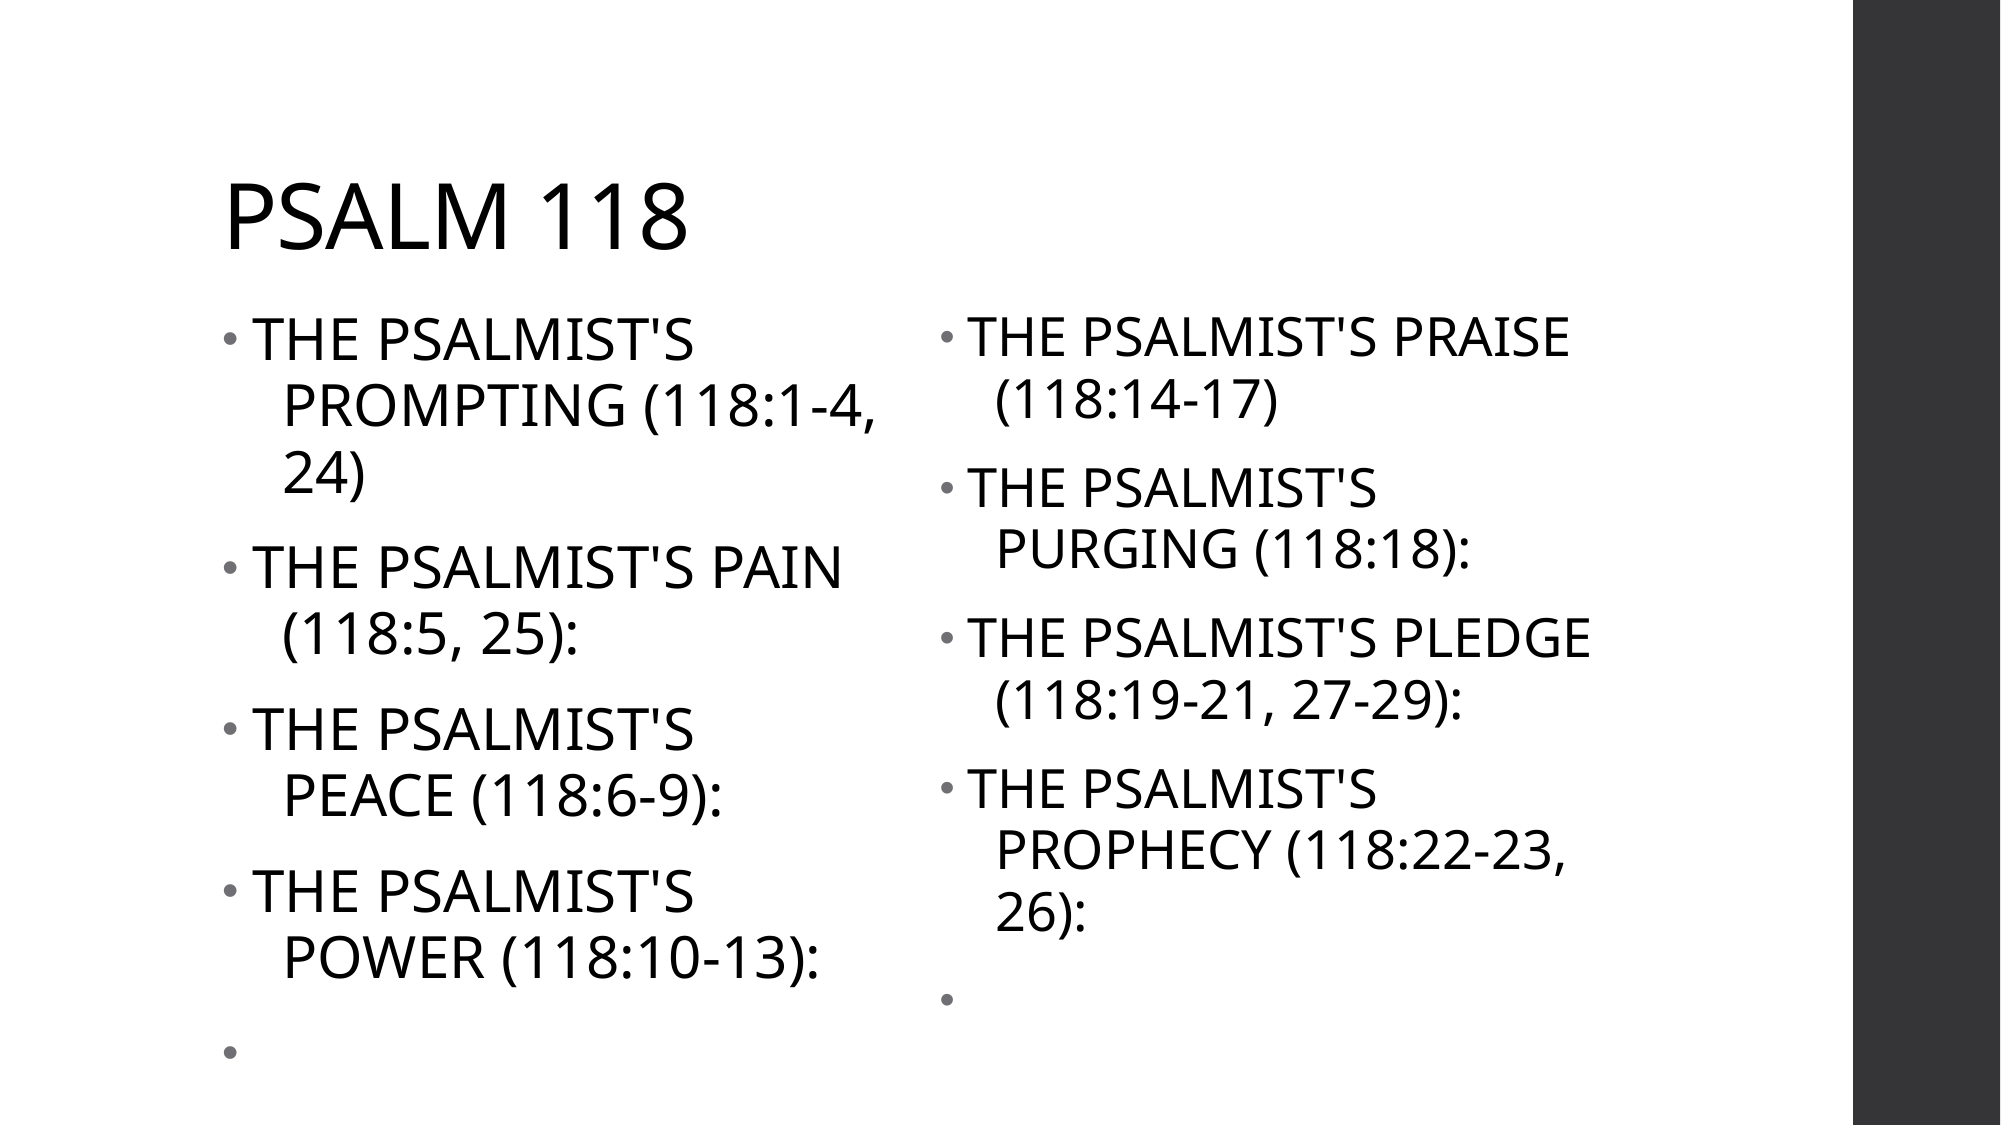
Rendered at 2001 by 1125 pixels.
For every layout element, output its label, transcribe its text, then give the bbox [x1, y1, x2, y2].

list THE PSALMIST'S PRAISE (118:14-17) THE PSALMIST'S PURGING (118:18): THE PSALMIST'S PLEDGE (118:19-21, 27-29): THE PSALMIST'S PROPHECY (118:22-23, 26): [924, 299, 1617, 1014]
title PSALM 118 [206, 60, 1797, 278]
list THE PSALMIST'S PROMPTING (118:1-4, 24) THE PSALMIST'S PAIN (118:5, 25): THE PSALMIST'S PEACE (118:6-9): THE PSALMIST'S POWER (118:10-13): [207, 299, 900, 1014]
